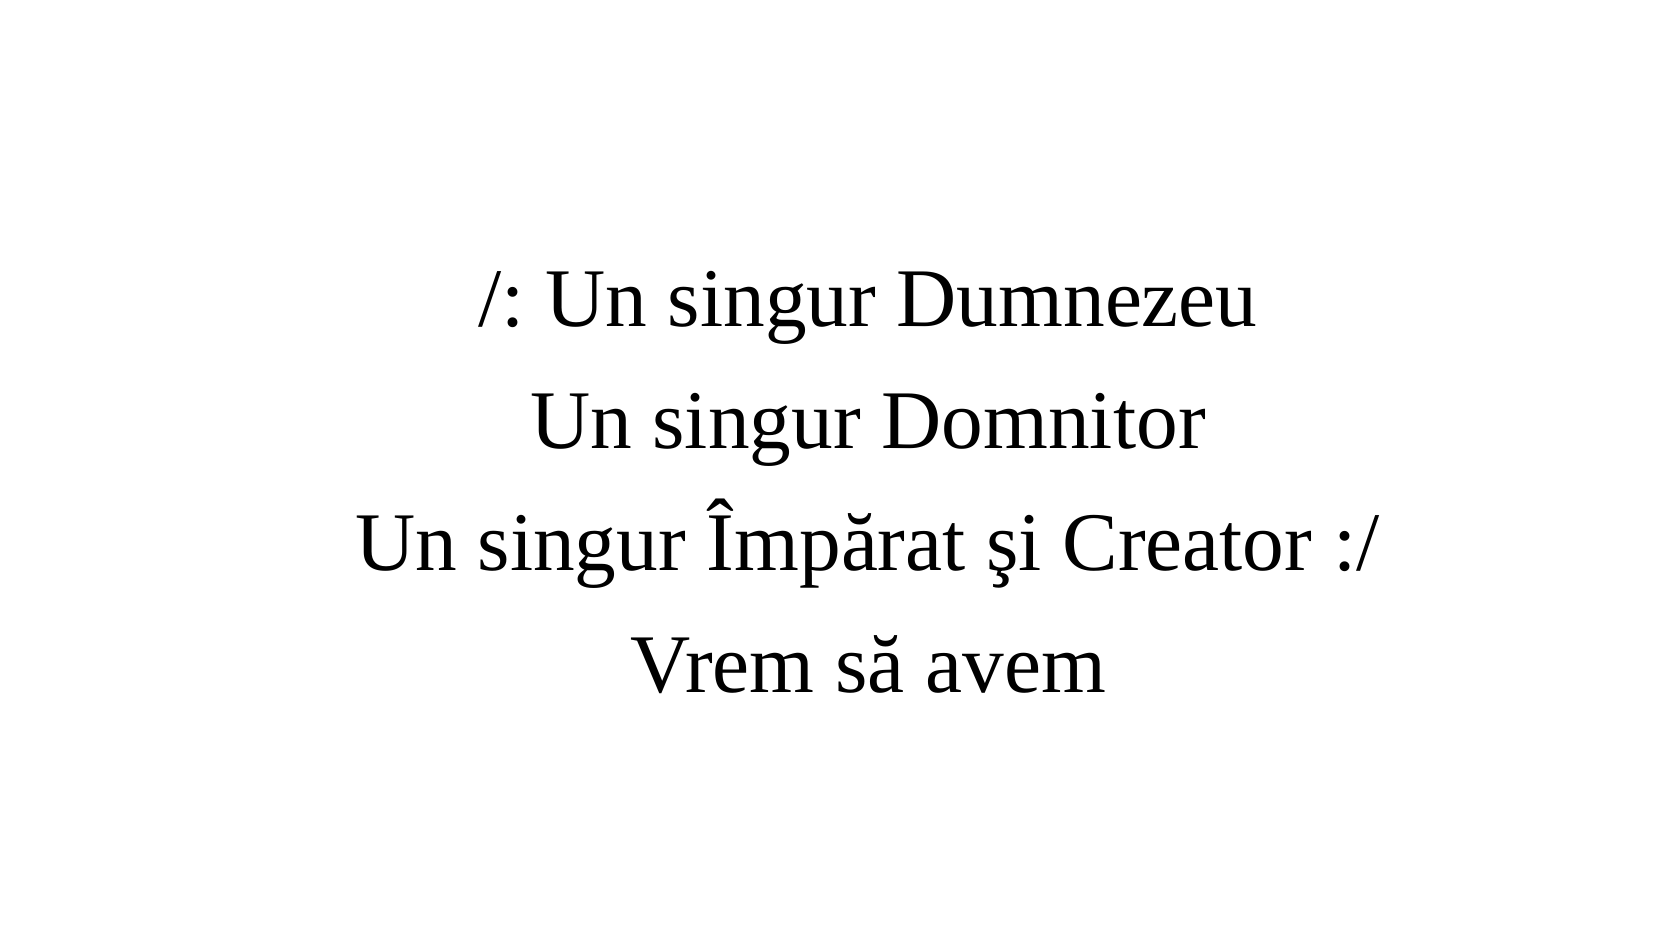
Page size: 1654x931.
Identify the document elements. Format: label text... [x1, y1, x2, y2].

subtitle /: Un singur Dumnezeu Un singur Domnitor Un singur Împărat şi Creator :/ Vrem să avem [153, 239, 1583, 713]
